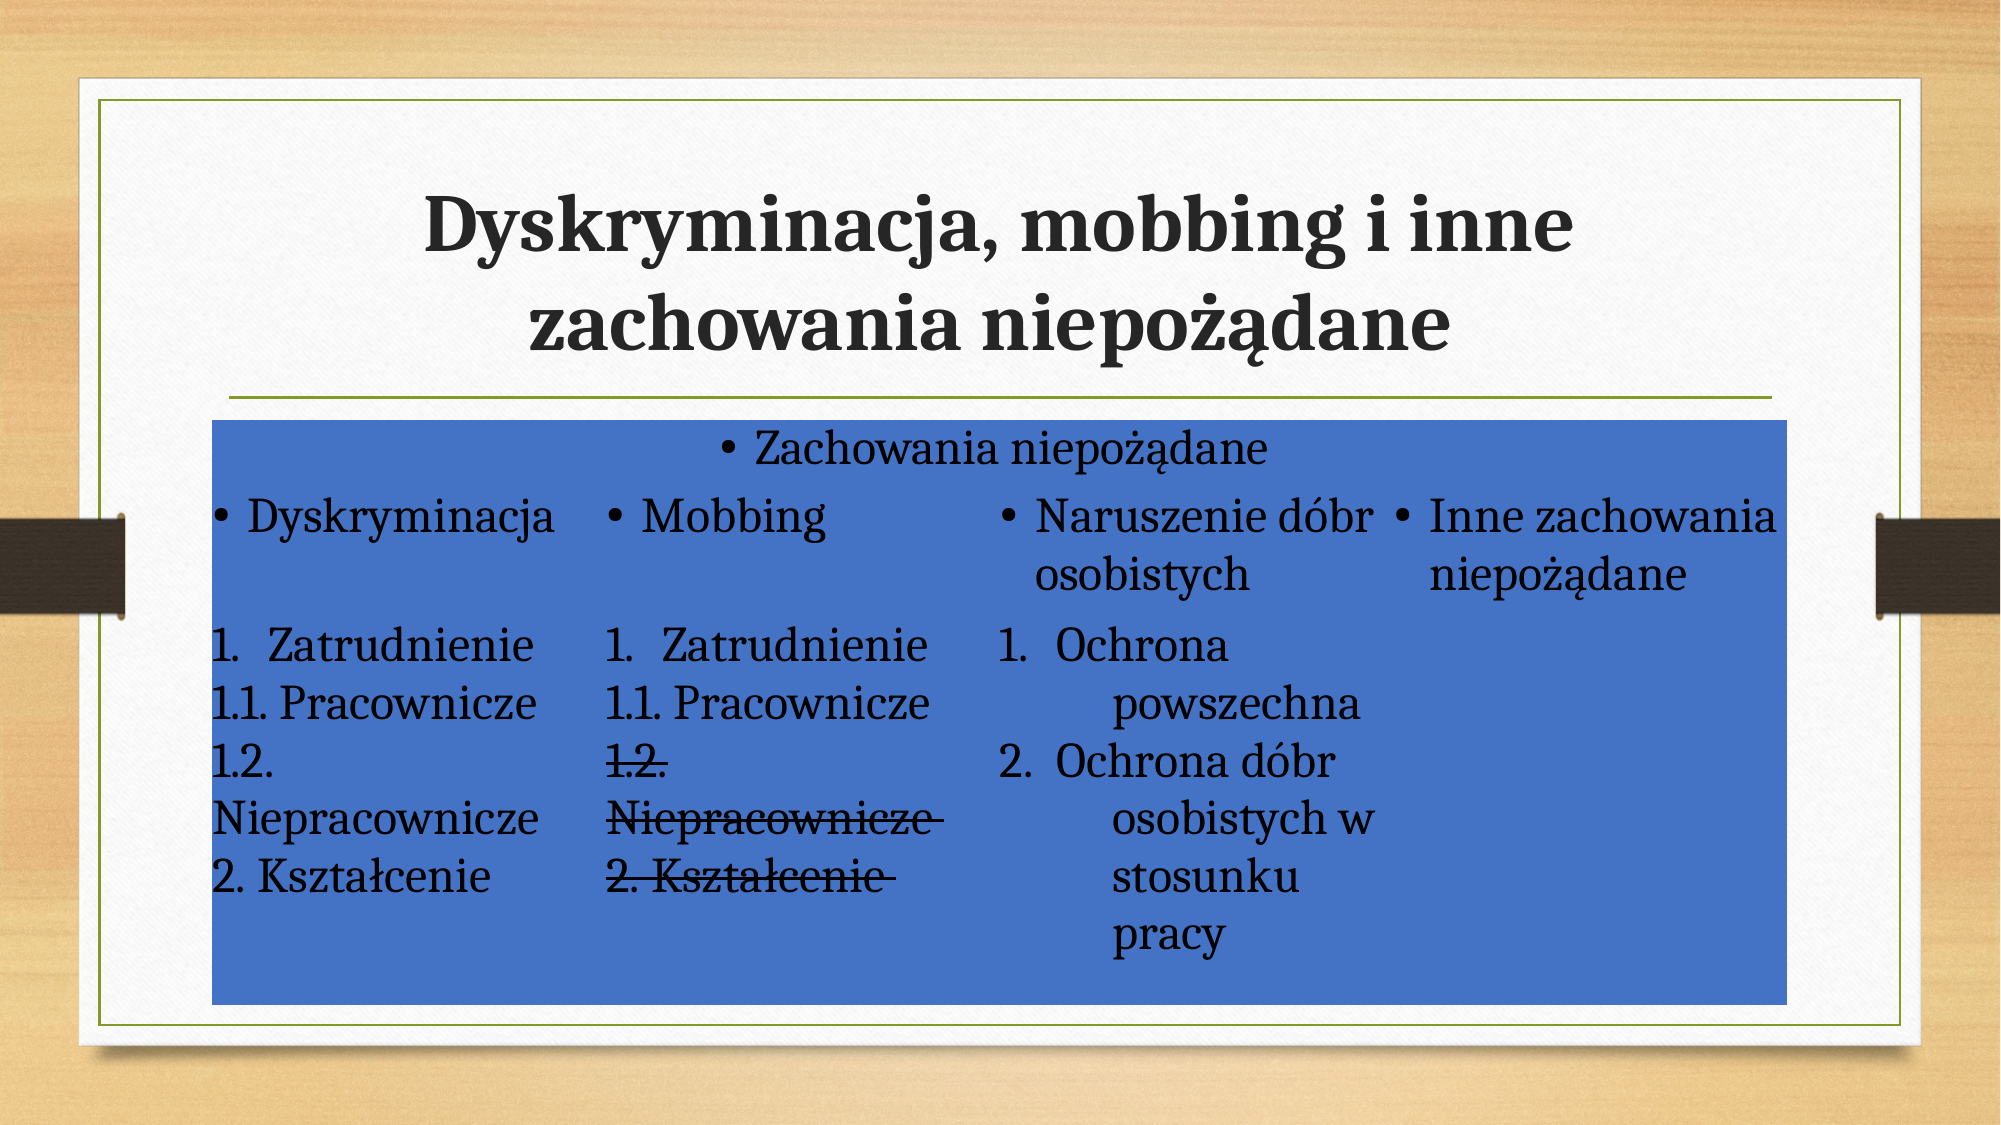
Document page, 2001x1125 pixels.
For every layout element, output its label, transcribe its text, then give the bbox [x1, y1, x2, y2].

table_cell Naruszenie dóbr osobistych [1000, 488, 1394, 617]
table_cell [1394, 617, 1787, 1005]
table_cell Inne zachowania niepożądane [1394, 488, 1787, 617]
table_cell Ochrona powszechna Ochrona dóbr osobistych w stosunku pracy [1000, 617, 1394, 1005]
table_header Zachowania niepożądane [212, 420, 1787, 488]
table_cell Mobbing [606, 488, 1000, 617]
table_cell Zatrudnienie 1.1. Pracownicze 1.2. Niepracownicze 2. Kształcenie [606, 617, 1000, 1005]
table_cell Dyskryminacja [212, 488, 606, 617]
table_cell Zatrudnienie 1.1. Pracownicze 1.2. Niepracownicze 2. Kształcenie [212, 617, 606, 1005]
title Dyskryminacja, mobbing i inne zachowania niepożądane [212, 161, 1788, 376]
